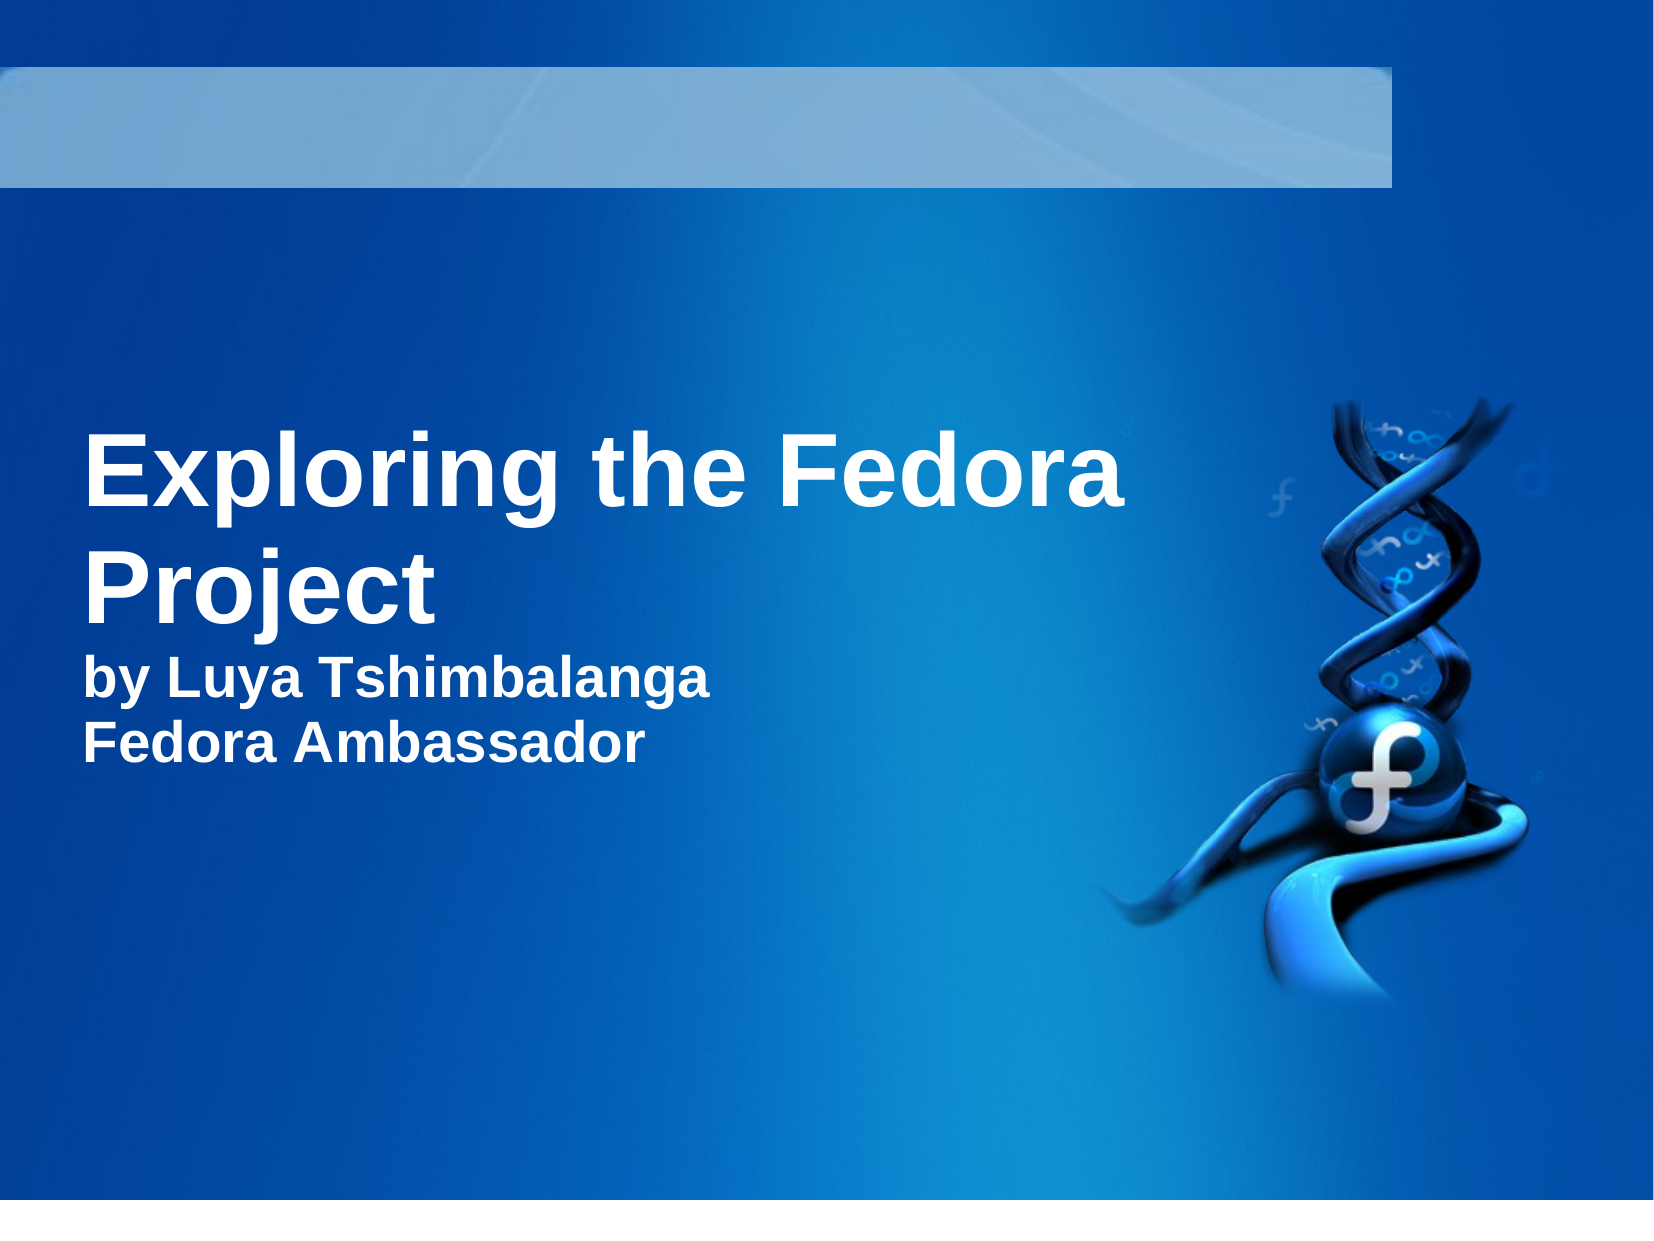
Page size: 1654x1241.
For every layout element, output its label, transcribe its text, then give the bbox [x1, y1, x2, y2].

title Exploring the Fedora Project by Luya Tshimbalanga Fedora Ambassador [82, 411, 1238, 777]
picture [0, 0, 1654, 1200]
